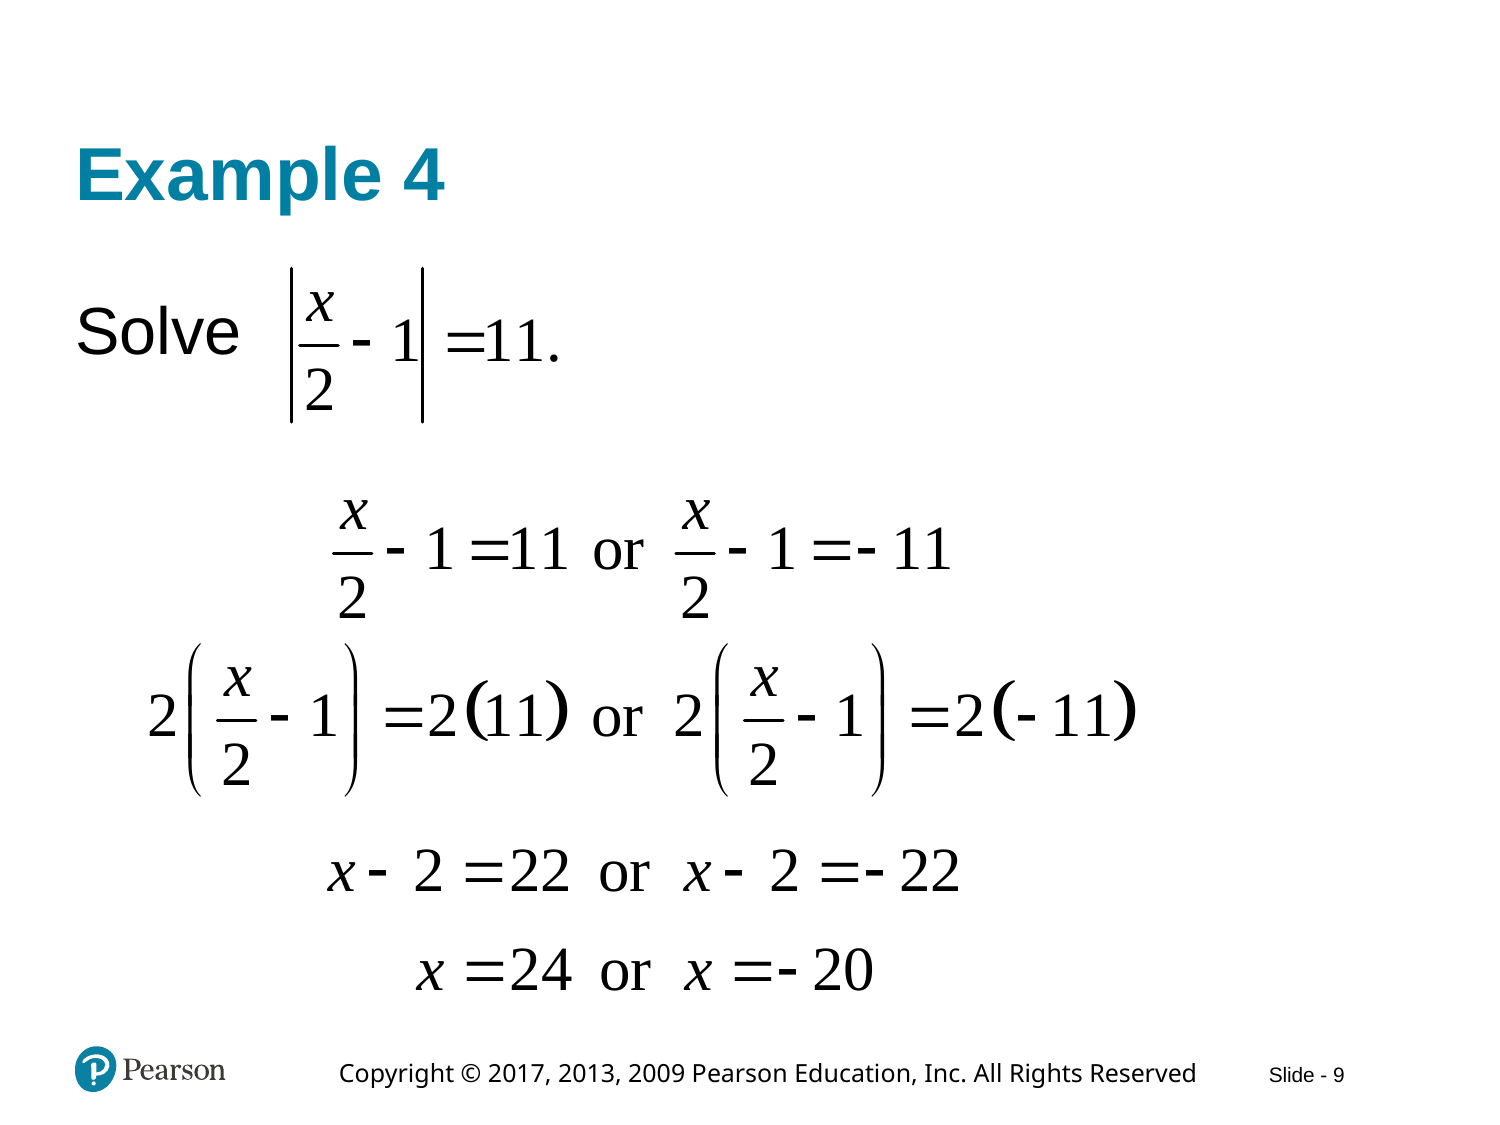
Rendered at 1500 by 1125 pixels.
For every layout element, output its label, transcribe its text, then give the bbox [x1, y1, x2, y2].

chart [285, 261, 564, 429]
chart [321, 838, 965, 914]
chart [143, 637, 1138, 805]
title Example 4 [75, 35, 1425, 216]
list Solve [75, 287, 263, 379]
chart [328, 474, 953, 625]
chart [409, 937, 880, 1013]
